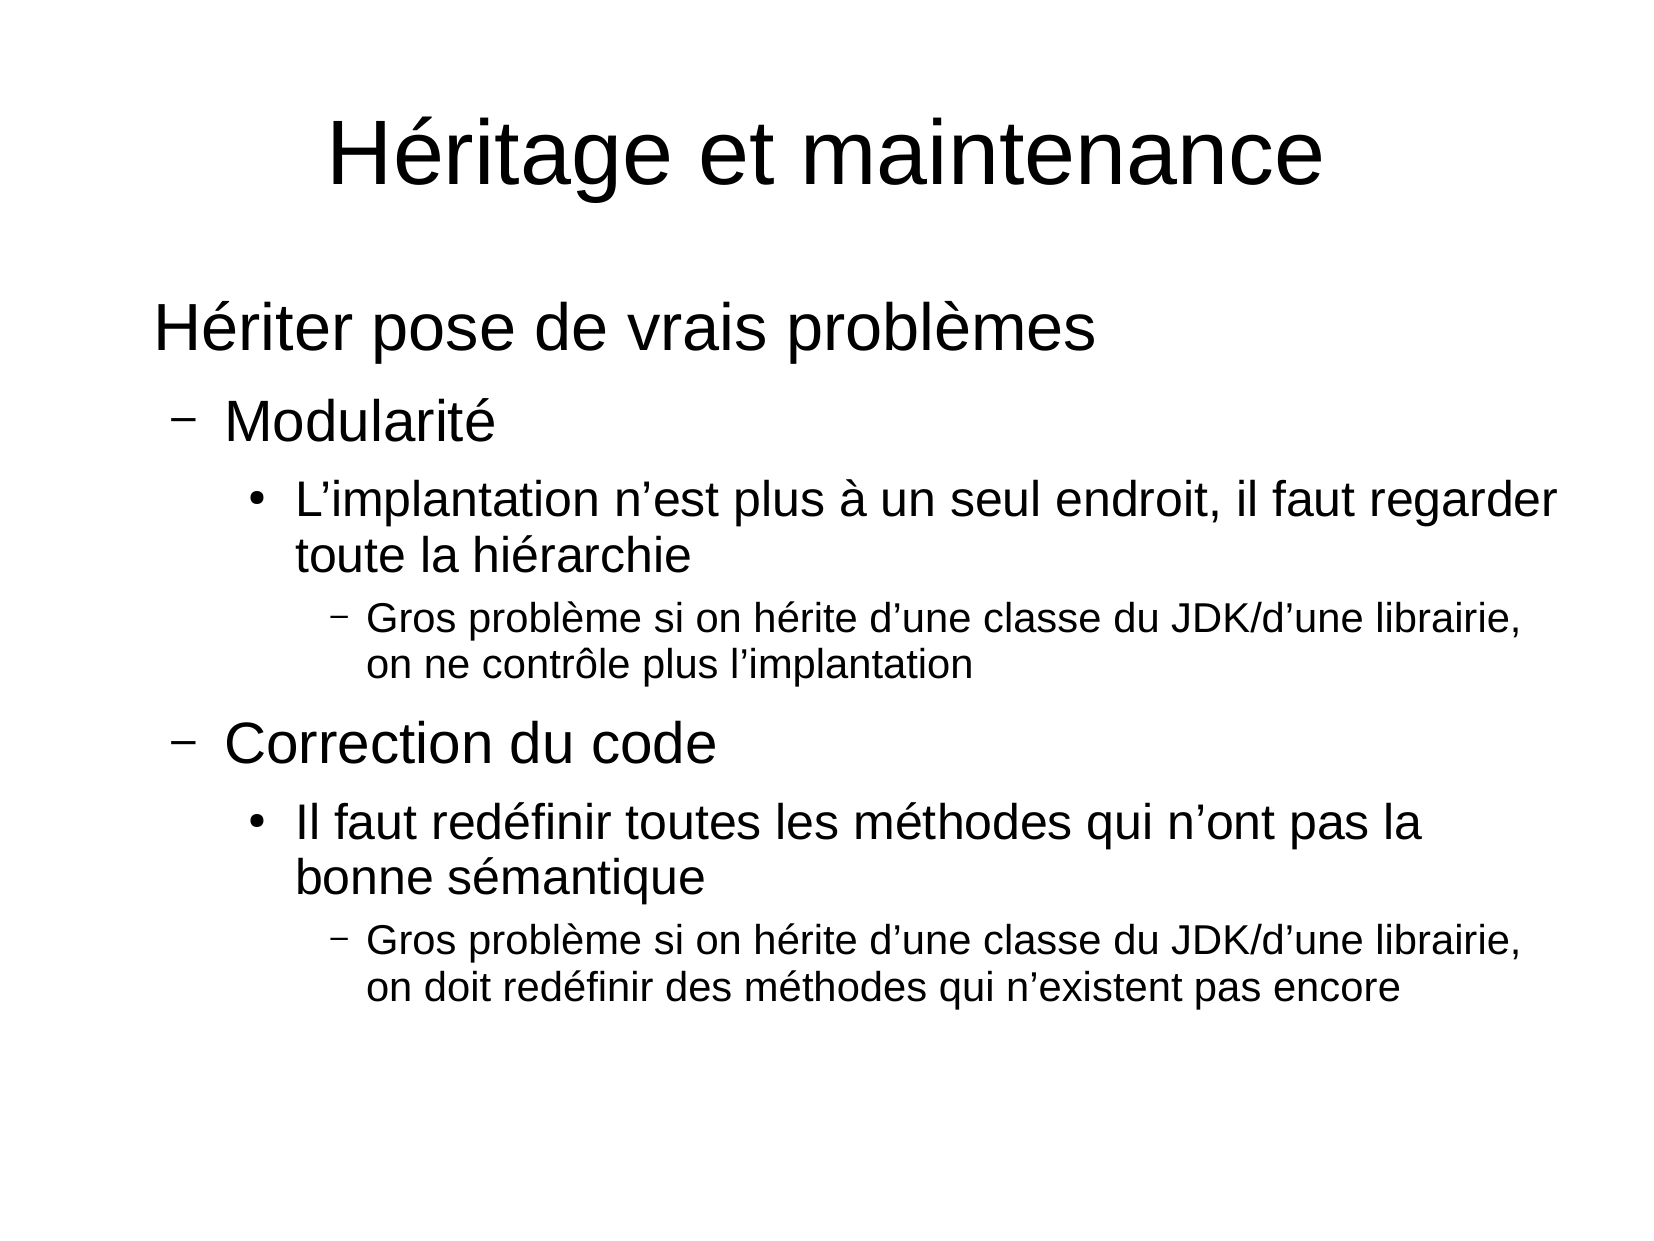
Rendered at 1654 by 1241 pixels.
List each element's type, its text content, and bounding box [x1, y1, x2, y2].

list Hériter pose de vrais problèmes Modularité L’implantation n’est plus à un seul endroit, il faut regarder toute la hiérarchie Gros problème si on hérite d’une classe du JDK/d’une librairie, on ne contrôle plus l’implantation Correction du code Il faut redéfinir toutes les méthodes qui n’ont pas la bonne sémantique Gros problème si on hérite d’une classe du JDK/d’une librairie, on doit redéfinir des méthodes qui n’existent pas encore [82, 290, 1571, 1141]
title Héritage et maintenance [82, 49, 1571, 257]
